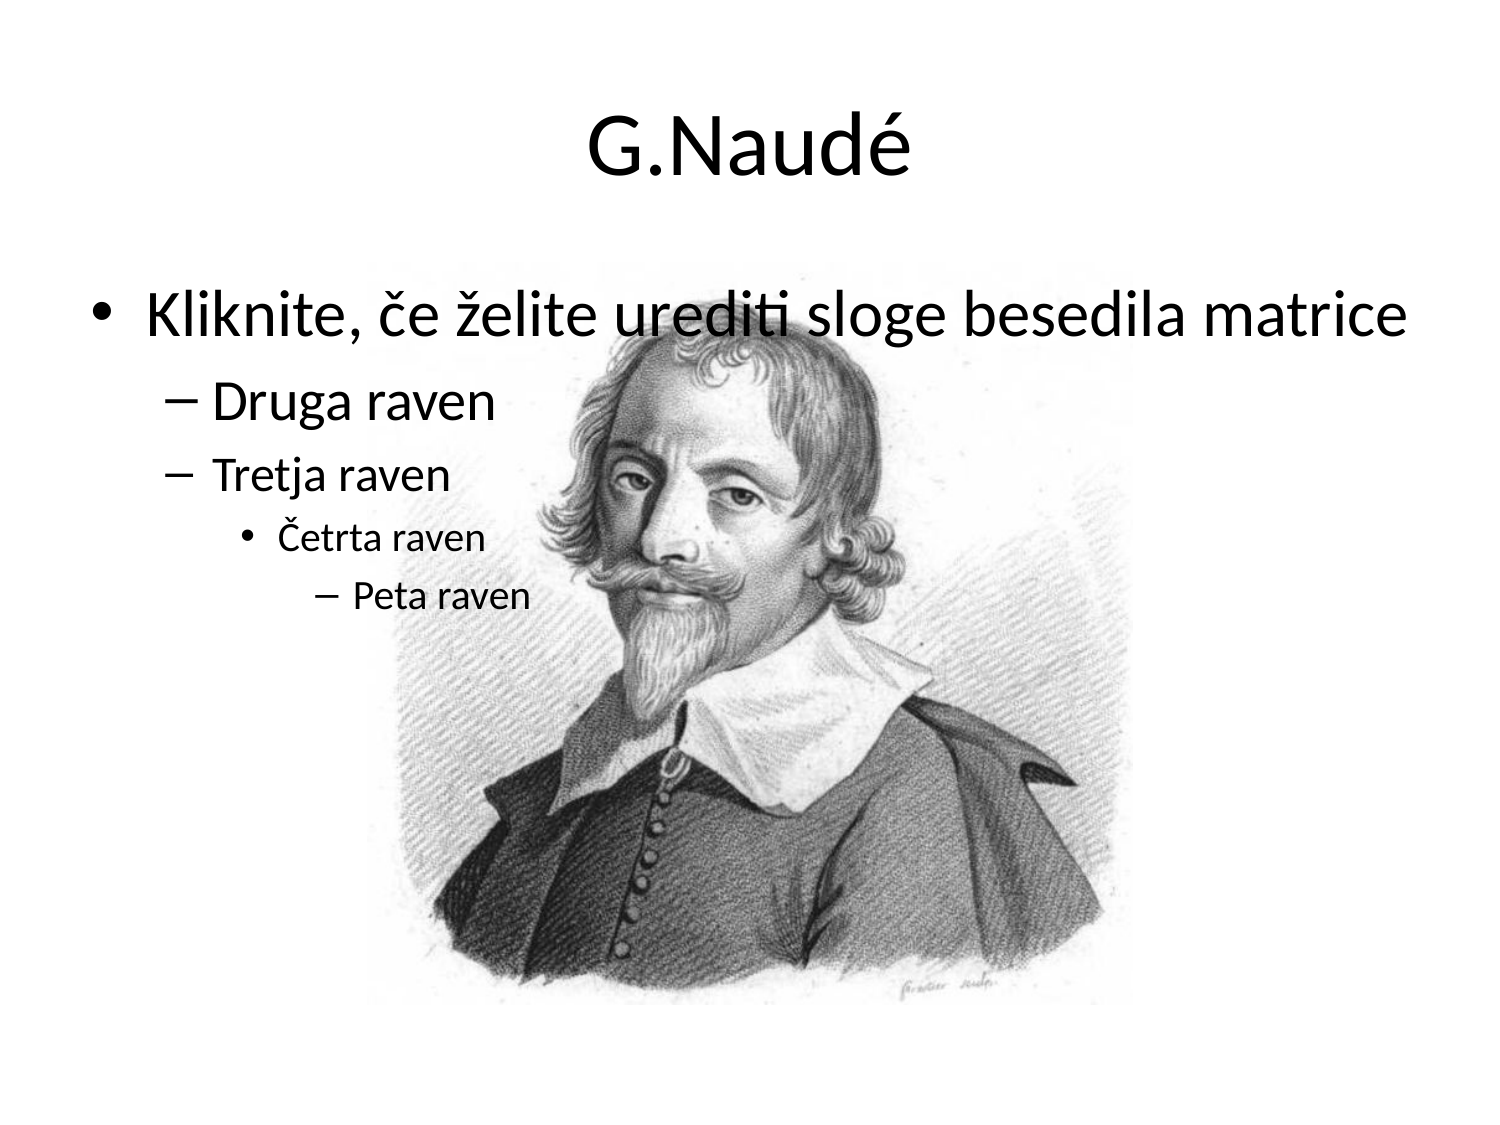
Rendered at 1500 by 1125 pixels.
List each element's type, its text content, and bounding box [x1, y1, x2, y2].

title G.Naudé [75, 45, 1425, 233]
picture [367, 262, 1133, 1005]
